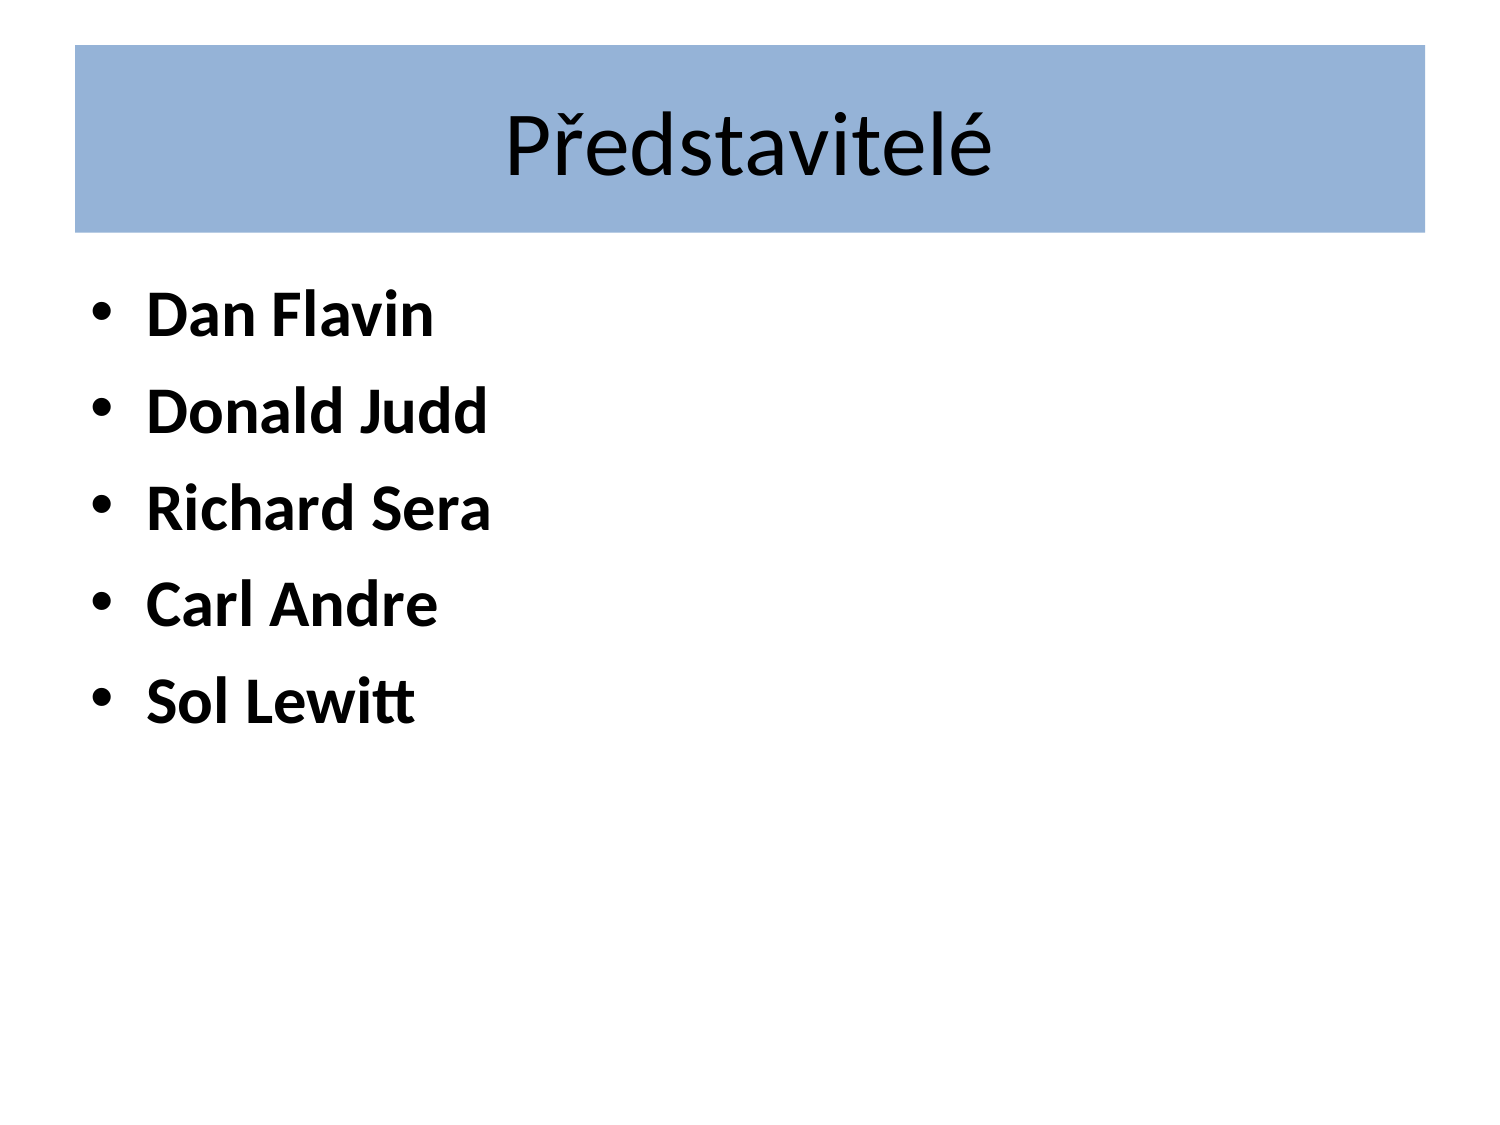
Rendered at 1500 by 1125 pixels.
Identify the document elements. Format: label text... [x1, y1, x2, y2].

title Představitelé [75, 45, 1426, 233]
list Dan Flavin Donald Judd Richard Sera Carl Andre Sol Lewitt [75, 262, 1426, 1034]
